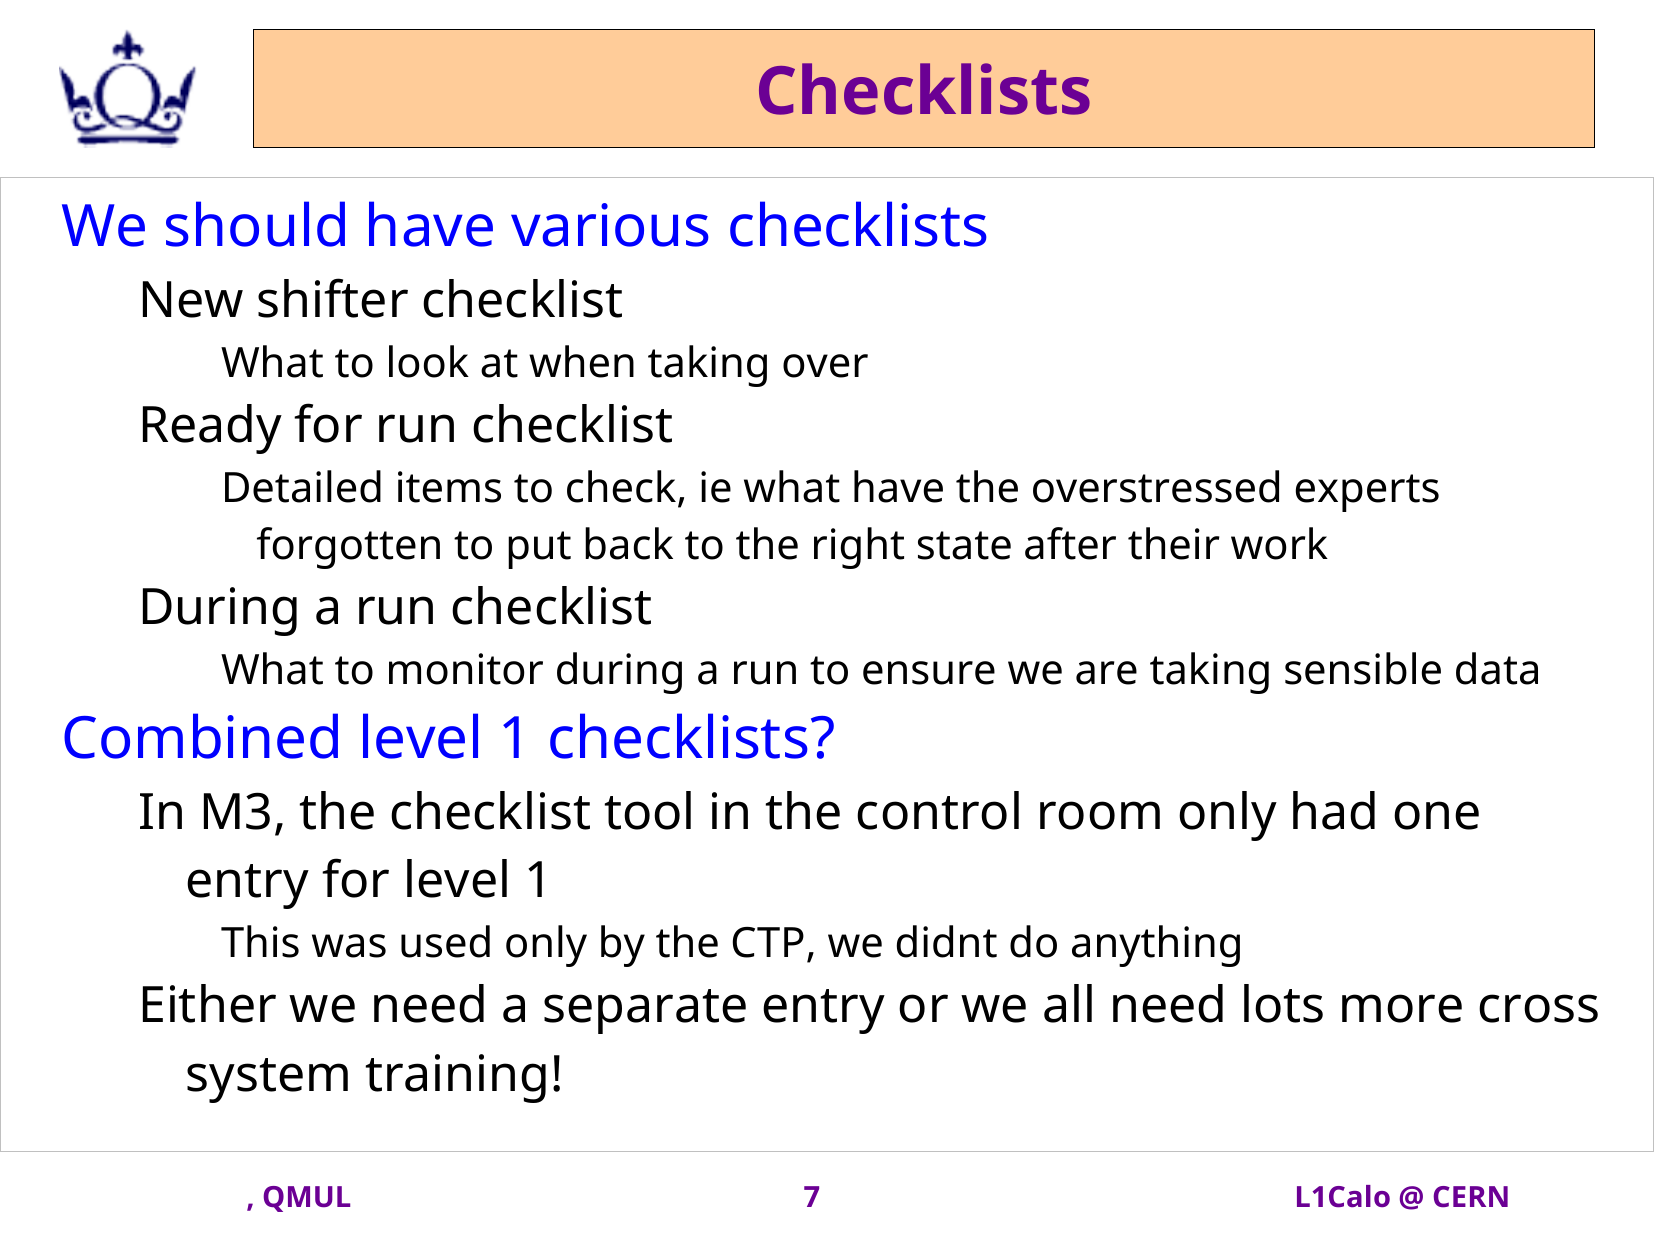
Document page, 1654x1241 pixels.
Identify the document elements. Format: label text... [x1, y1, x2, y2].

title Checklists [253, 29, 1595, 148]
picture [59, 29, 200, 148]
list We should have various checklists New shifter checklist What to look at when taking over Ready for run checklist Detailed items to check, ie what have the overstressed experts forgotten to put back to the right state after their work During a run checklist What to monitor during a run to ensure we are taking sensible data Combined level 1 checklists? In M3, the checklist tool in the control room only had one entry for level 1 This was used only by the CTP, we didnt do anything Either we need a separate entry or we all need lots more cross system training! [43, 184, 1612, 1130]
